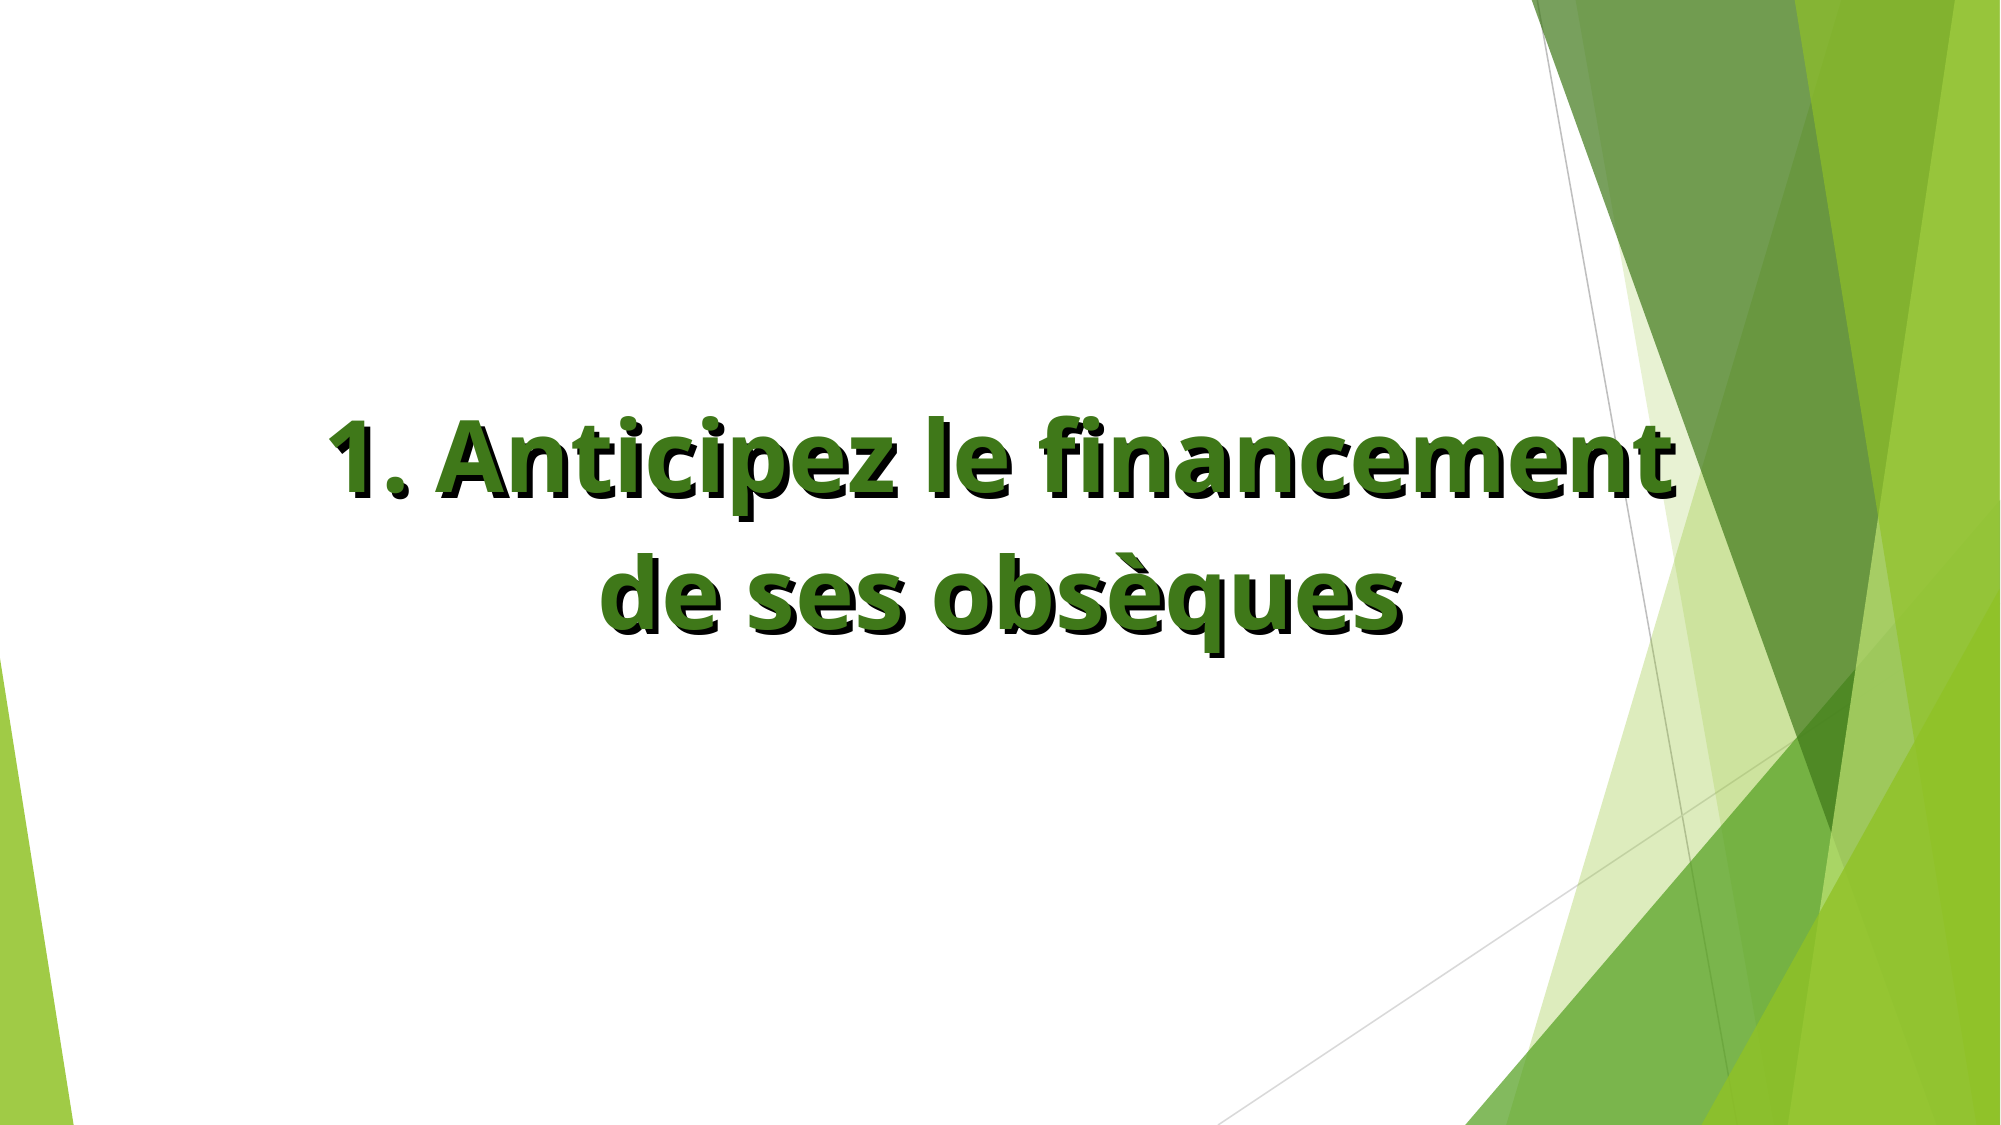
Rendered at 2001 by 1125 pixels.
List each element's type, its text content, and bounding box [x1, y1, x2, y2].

text_box 1. Anticipez le financement de ses obsèques [309, 266, 1691, 673]
